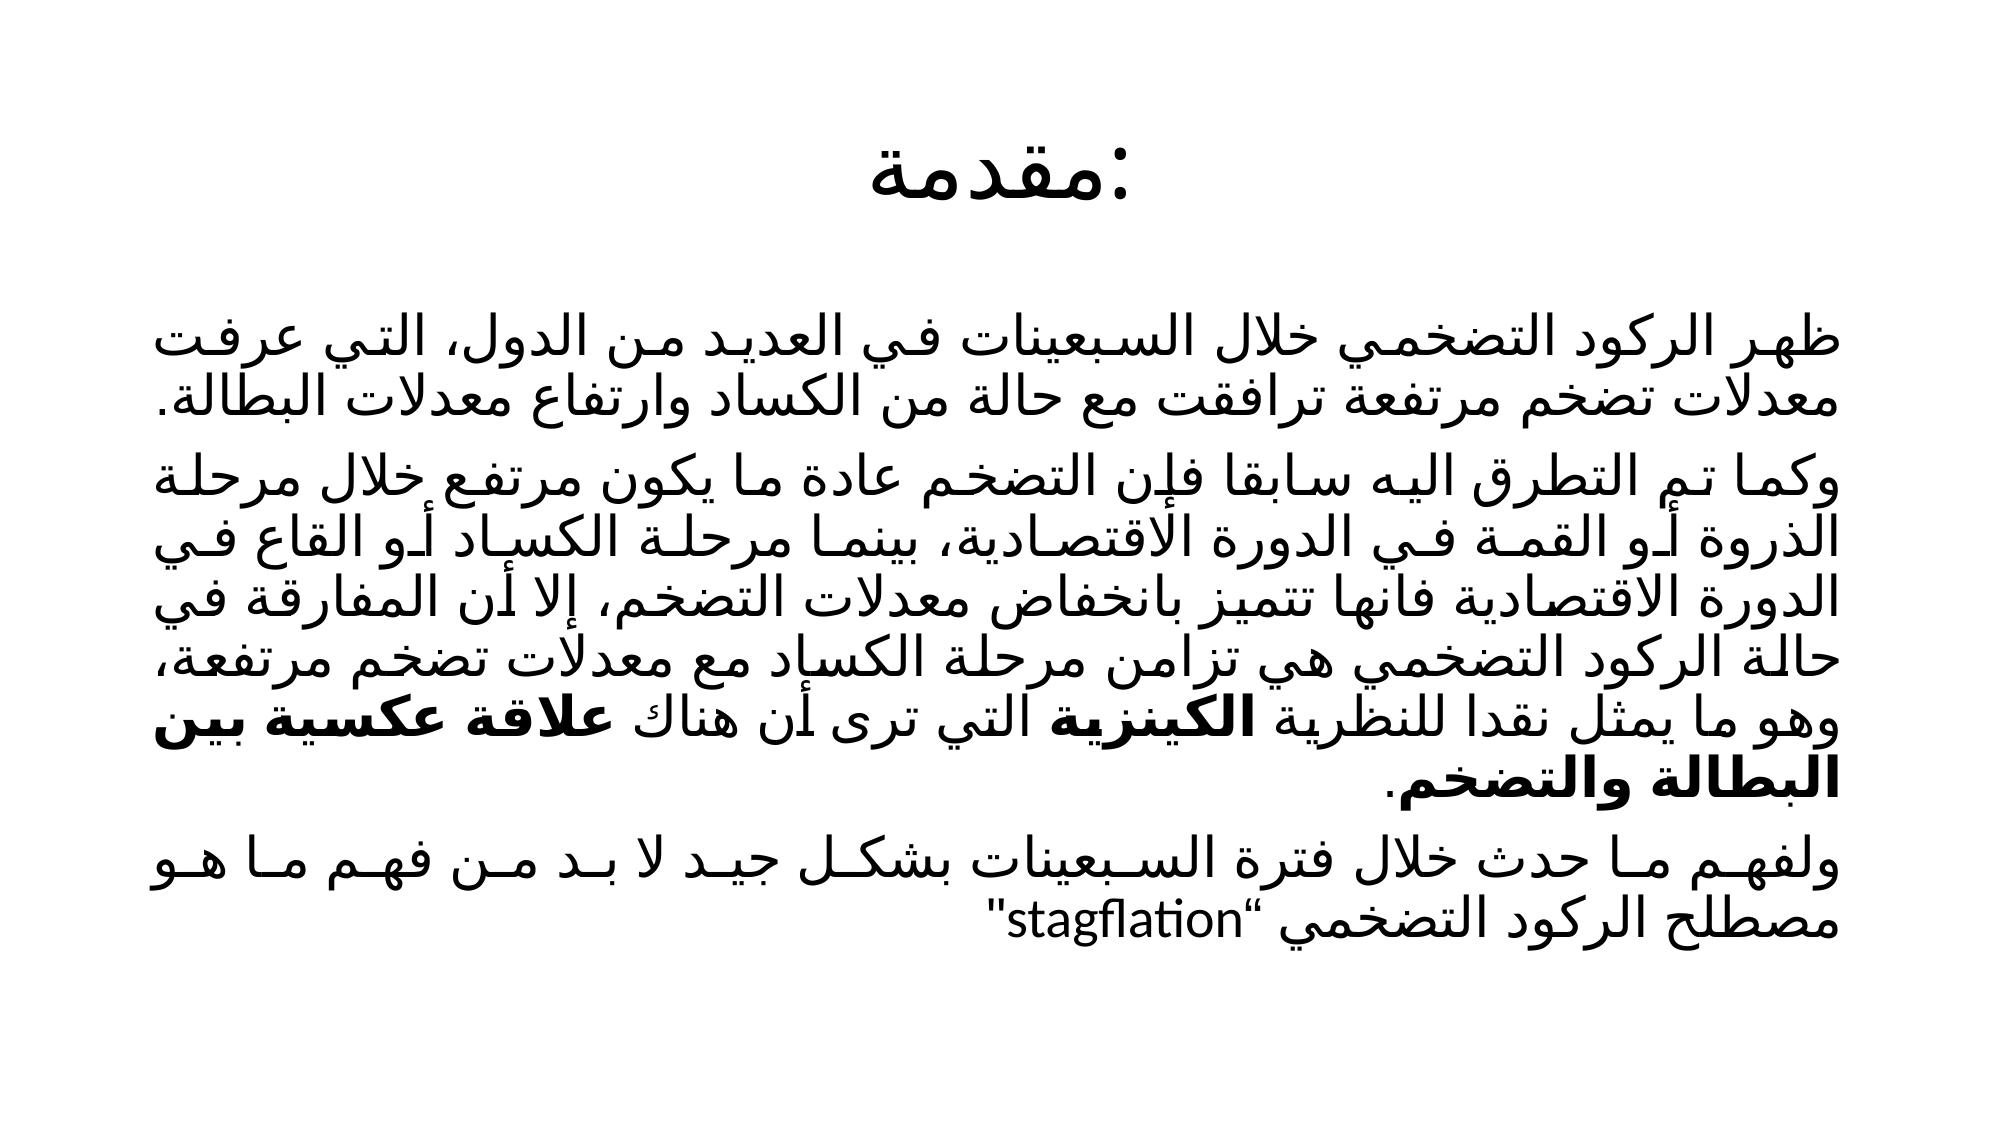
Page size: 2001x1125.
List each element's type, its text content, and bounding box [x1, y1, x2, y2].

title مقدمة: [137, 59, 1863, 278]
list ظهر الركود التضخمي خلال السبعينات في العديد من الدول، التي عرفت معدلات تضخم مرتفعة ترافقت مع حالة من الكساد وارتفاع معدلات البطالة. وكما تم التطرق اليه سابقا فإن التضخم عادة ما يكون مرتفع خلال مرحلة الذروة أو القمة في الدورة الاقتصادية، بينما مرحلة الكساد أو القاع في الدورة الاقتصادية فانها تتميز بانخفاض معدلات التضخم، إلا أن المفارقة في حالة الركود التضخمي هي تزامن مرحلة الكساد مع معدلات تضخم مرتفعة، وهو ما يمثل نقدا للنظرية الكينزية التي ترى أن هناك علاقة عكسية بين البطالة والتضخم. ولفهم ما حدث خلال فترة السبعينات بشكل جيد لا بد من فهم ما هو مصطلح الركود التضخمي “stagflation" [137, 299, 1863, 1014]
